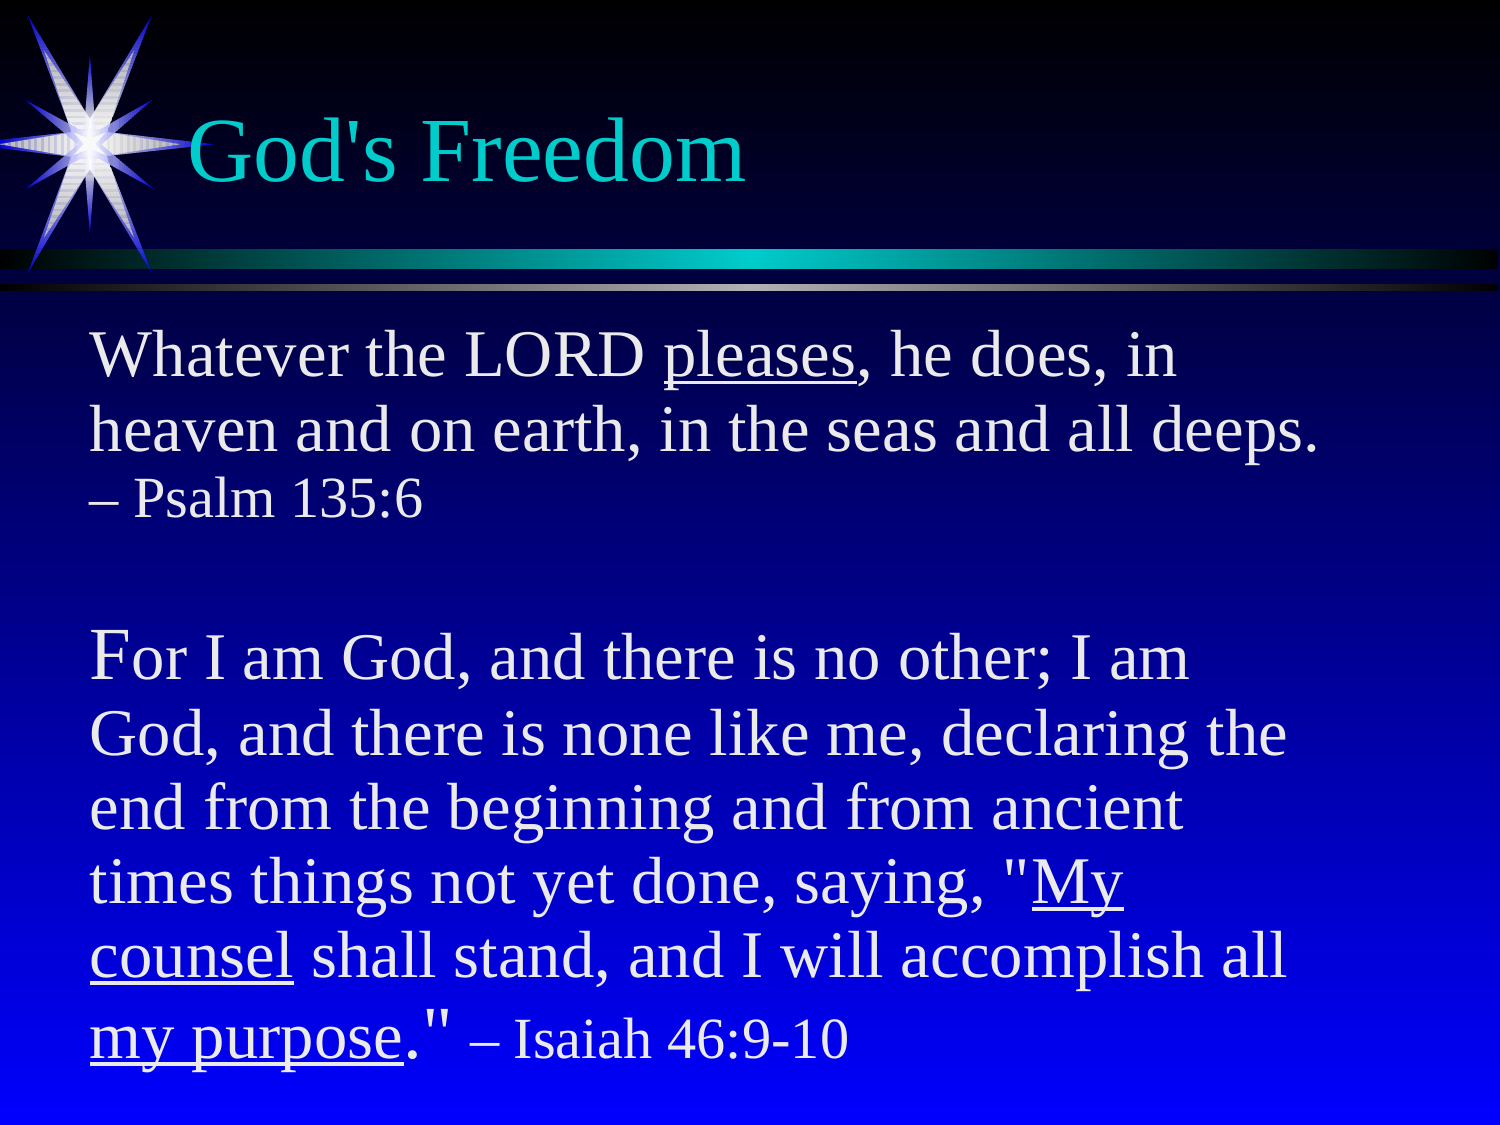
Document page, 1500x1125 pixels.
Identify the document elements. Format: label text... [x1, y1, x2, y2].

text_box For I am God, and there is no other; I am God, and there is none like me, declaring the end from the beginning and from ancient times things not yet done, saying, "My counsel shall stand, and I will accomplish all my purpose." – Isaiah 46:9-10 [75, 605, 1351, 1083]
text_box Whatever the LORD pleases, he does, in heaven and on earth, in the seas and all deeps. – Psalm 135:6 [75, 310, 1351, 574]
title God's Freedom [187, 56, 1463, 244]
